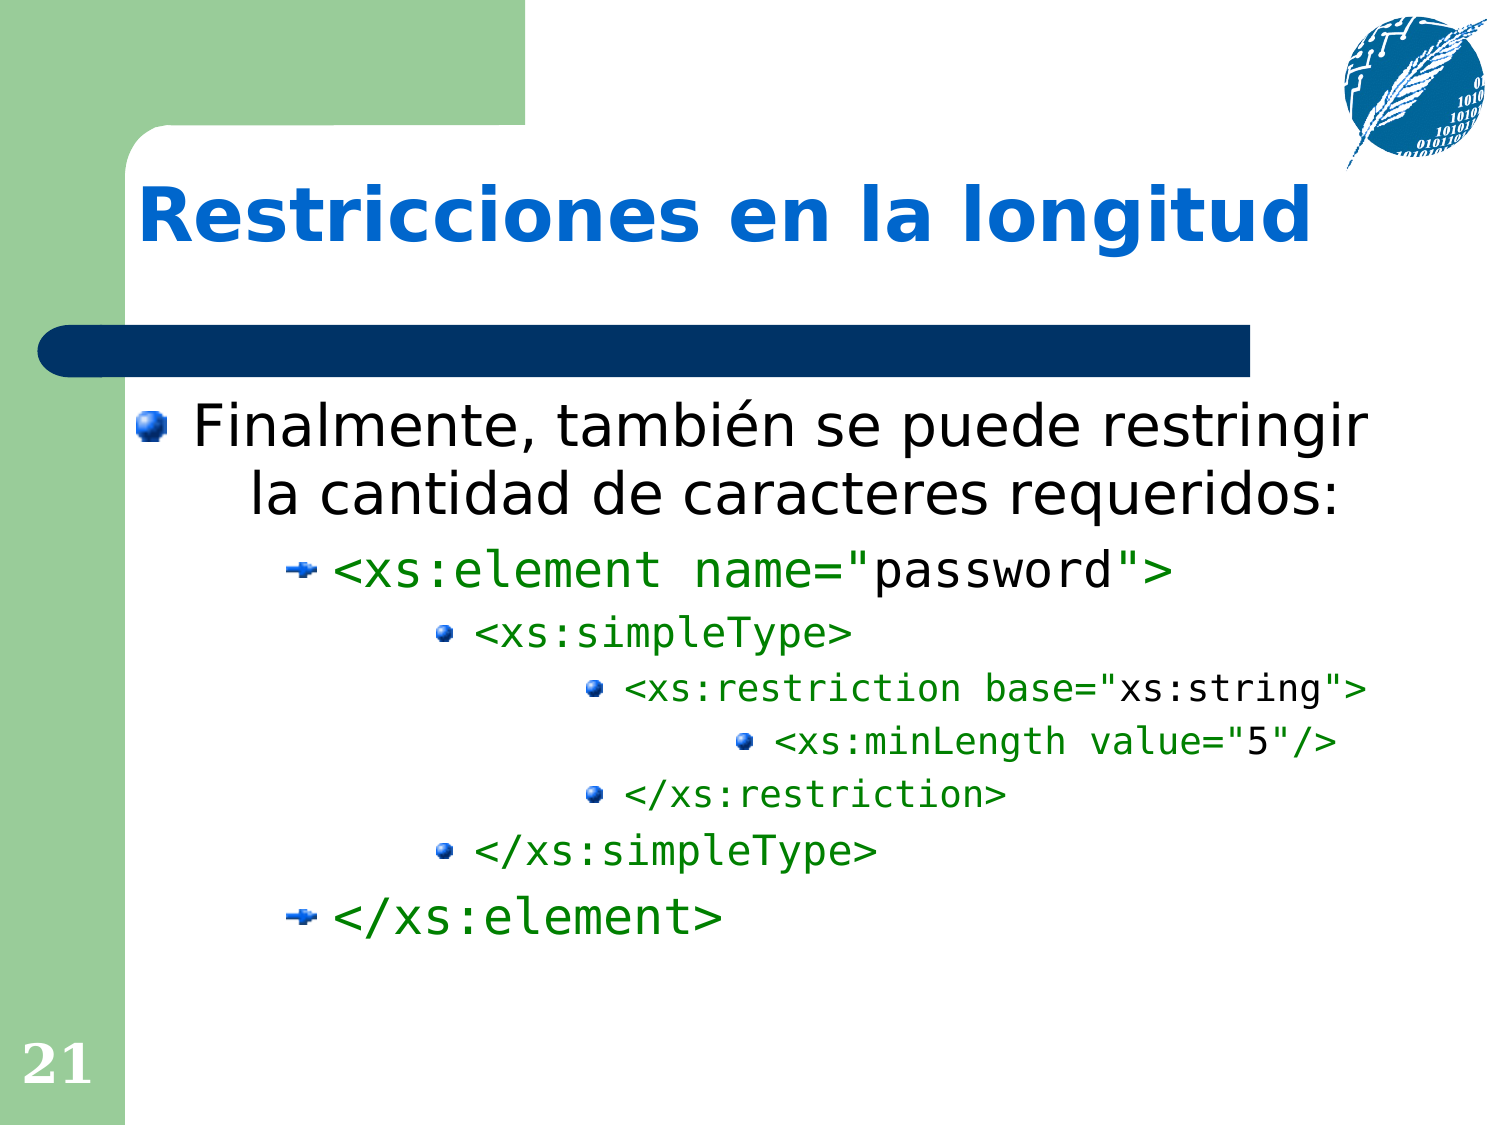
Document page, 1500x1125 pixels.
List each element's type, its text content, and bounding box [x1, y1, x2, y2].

picture [1436, 127, 1450, 136]
picture [1433, 139, 1440, 147]
picture [1416, 140, 1425, 149]
list Finalmente, también se puede restringir la cantidad de caracteres requeridos: <xs:element name="password"> <xs:simpleType> <xs:restriction base="xs:string"> <xs:minLength value="5"/> </xs:restriction> </xs:simpleType> </xs:element> [136, 392, 1399, 1111]
picture [1341, 15, 1487, 172]
title Restricciones en la longitud [136, 135, 1413, 301]
picture [1427, 138, 1431, 148]
